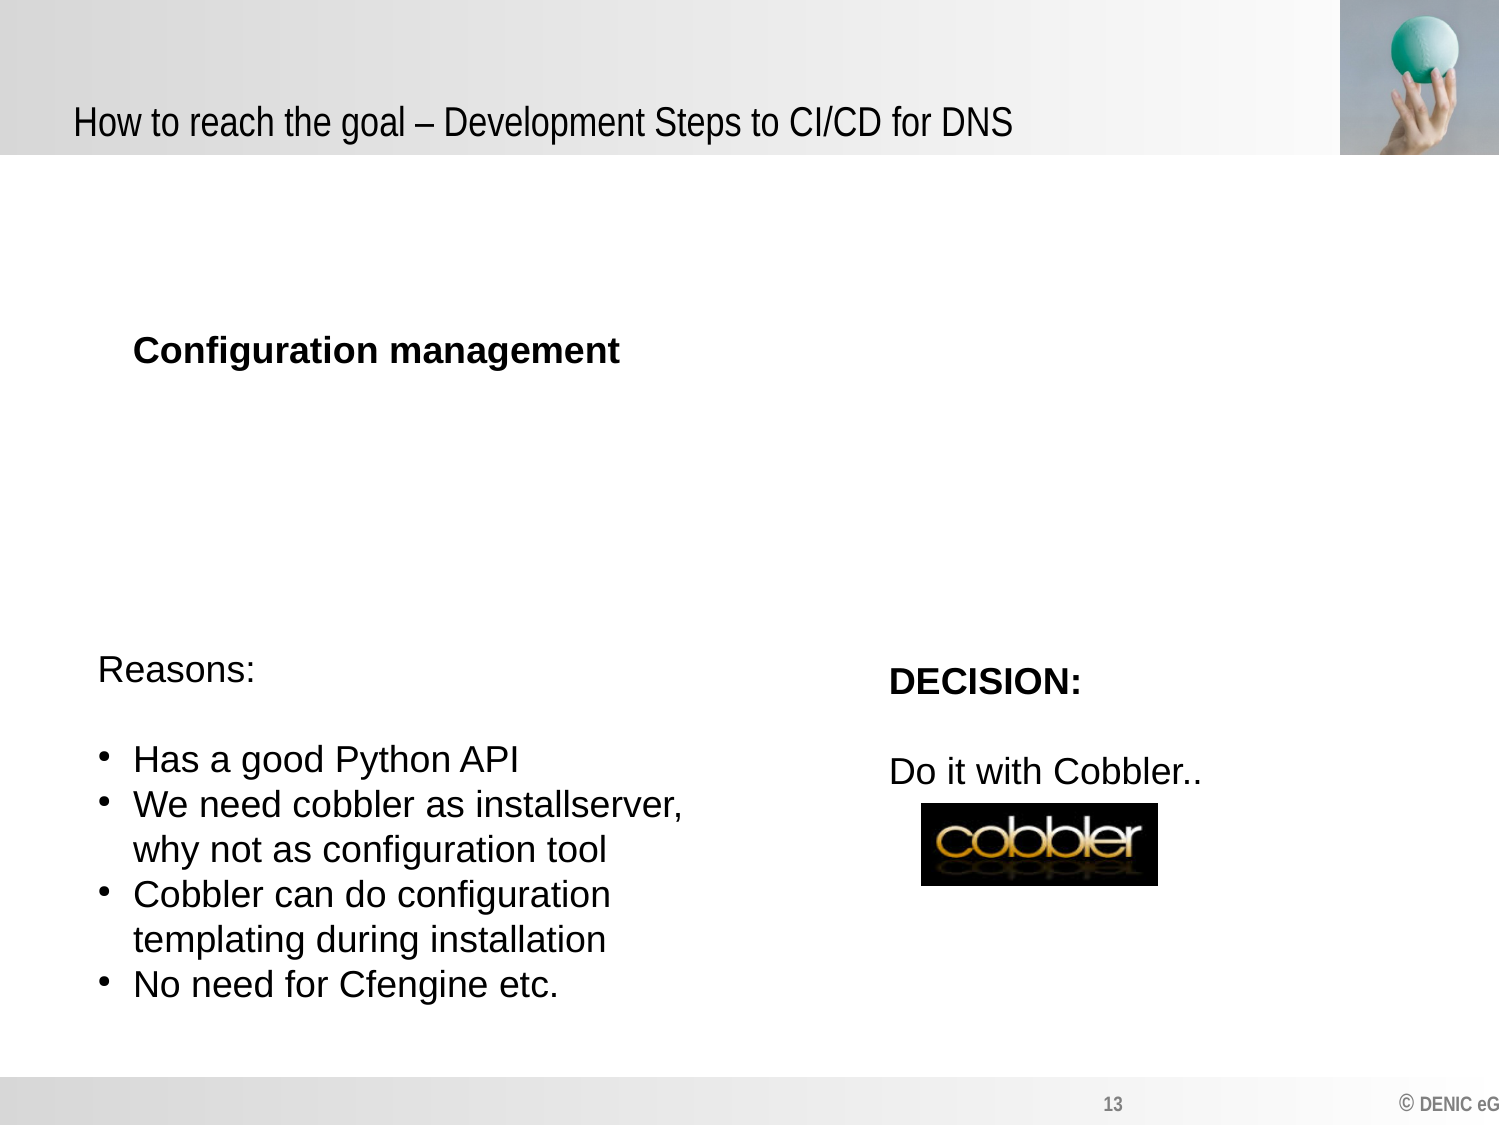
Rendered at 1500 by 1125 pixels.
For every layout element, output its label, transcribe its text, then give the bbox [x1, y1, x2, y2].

text_box How to reach the goal – Development Steps to CI/CD for DNS [73, 75, 1350, 146]
picture [1340, 0, 1499, 155]
text_box Configuration management [82, 318, 1335, 418]
text_box Reasons: Has a good Python API We need cobbler as installserver, why not as configuration tool Cobbler can do configuration templating during installation No need for Cfengine etc. [82, 637, 721, 957]
picture [921, 803, 1158, 886]
text_box <Nummer> © DENIC eG [128, 1086, 1500, 1125]
text_box DECISION: Do it with Cobbler.. [874, 649, 1418, 791]
